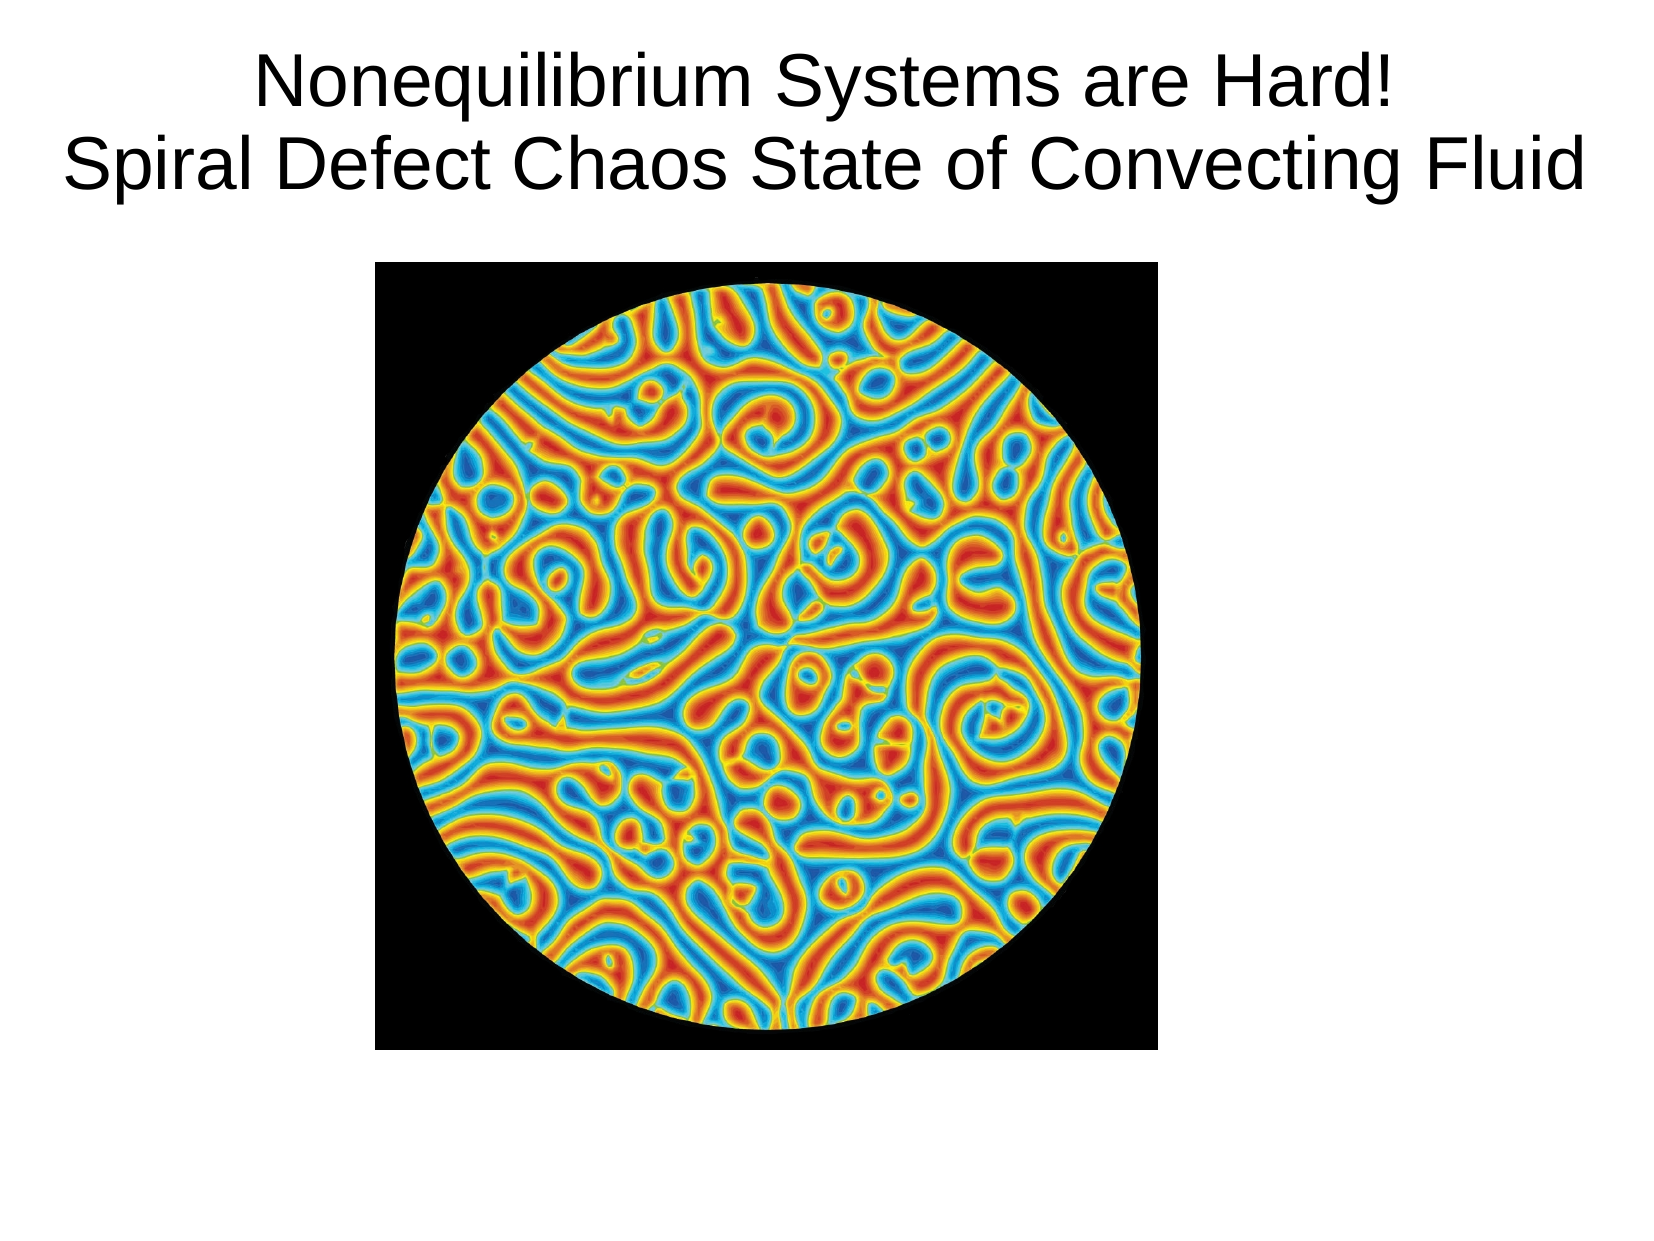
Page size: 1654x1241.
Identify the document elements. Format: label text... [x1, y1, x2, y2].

picture [375, 262, 1158, 1051]
title Nonequilibrium Systems are Hard! Spiral Defect Chaos State of Convecting Fluid [37, 25, 1613, 219]
